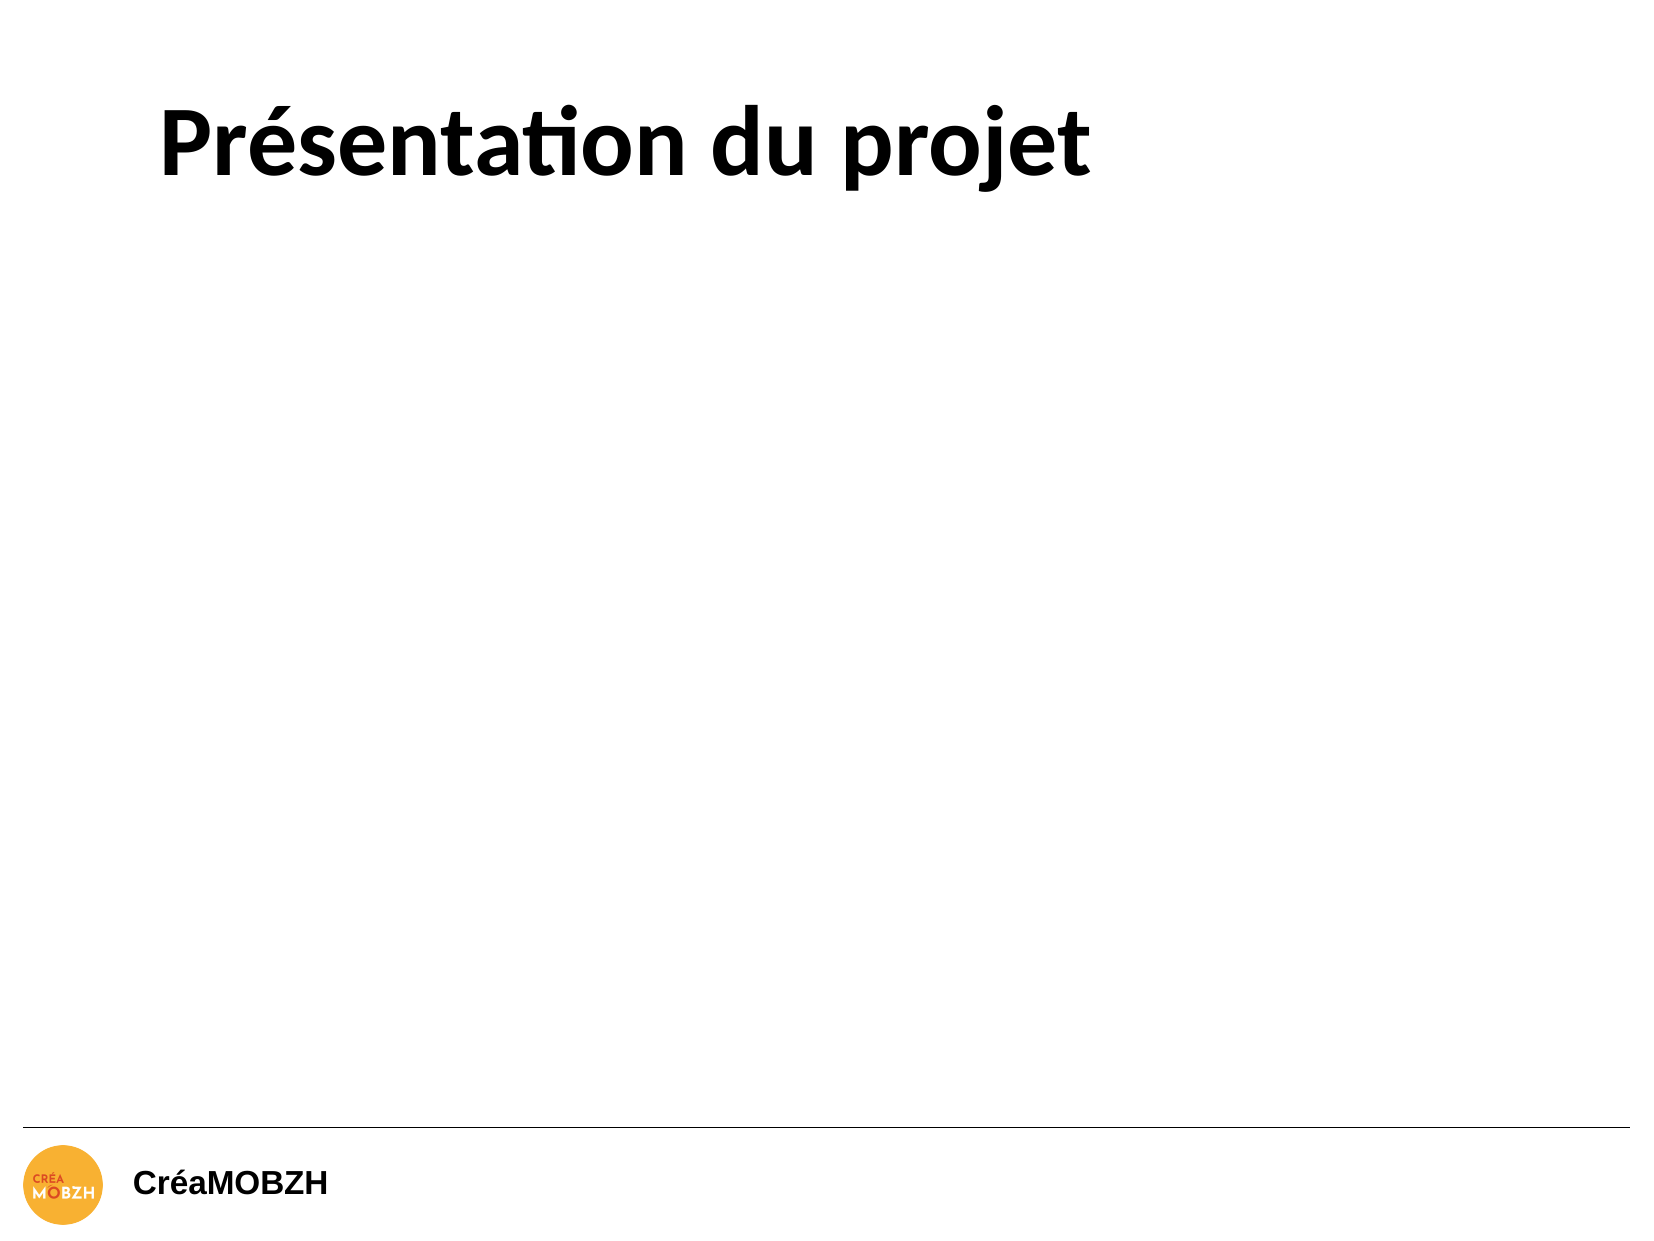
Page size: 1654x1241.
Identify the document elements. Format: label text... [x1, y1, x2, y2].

picture [23, 1145, 103, 1225]
text_box CréaMOBZH [118, 1157, 1040, 1241]
title Présentation du projet [11, 47, 1347, 255]
